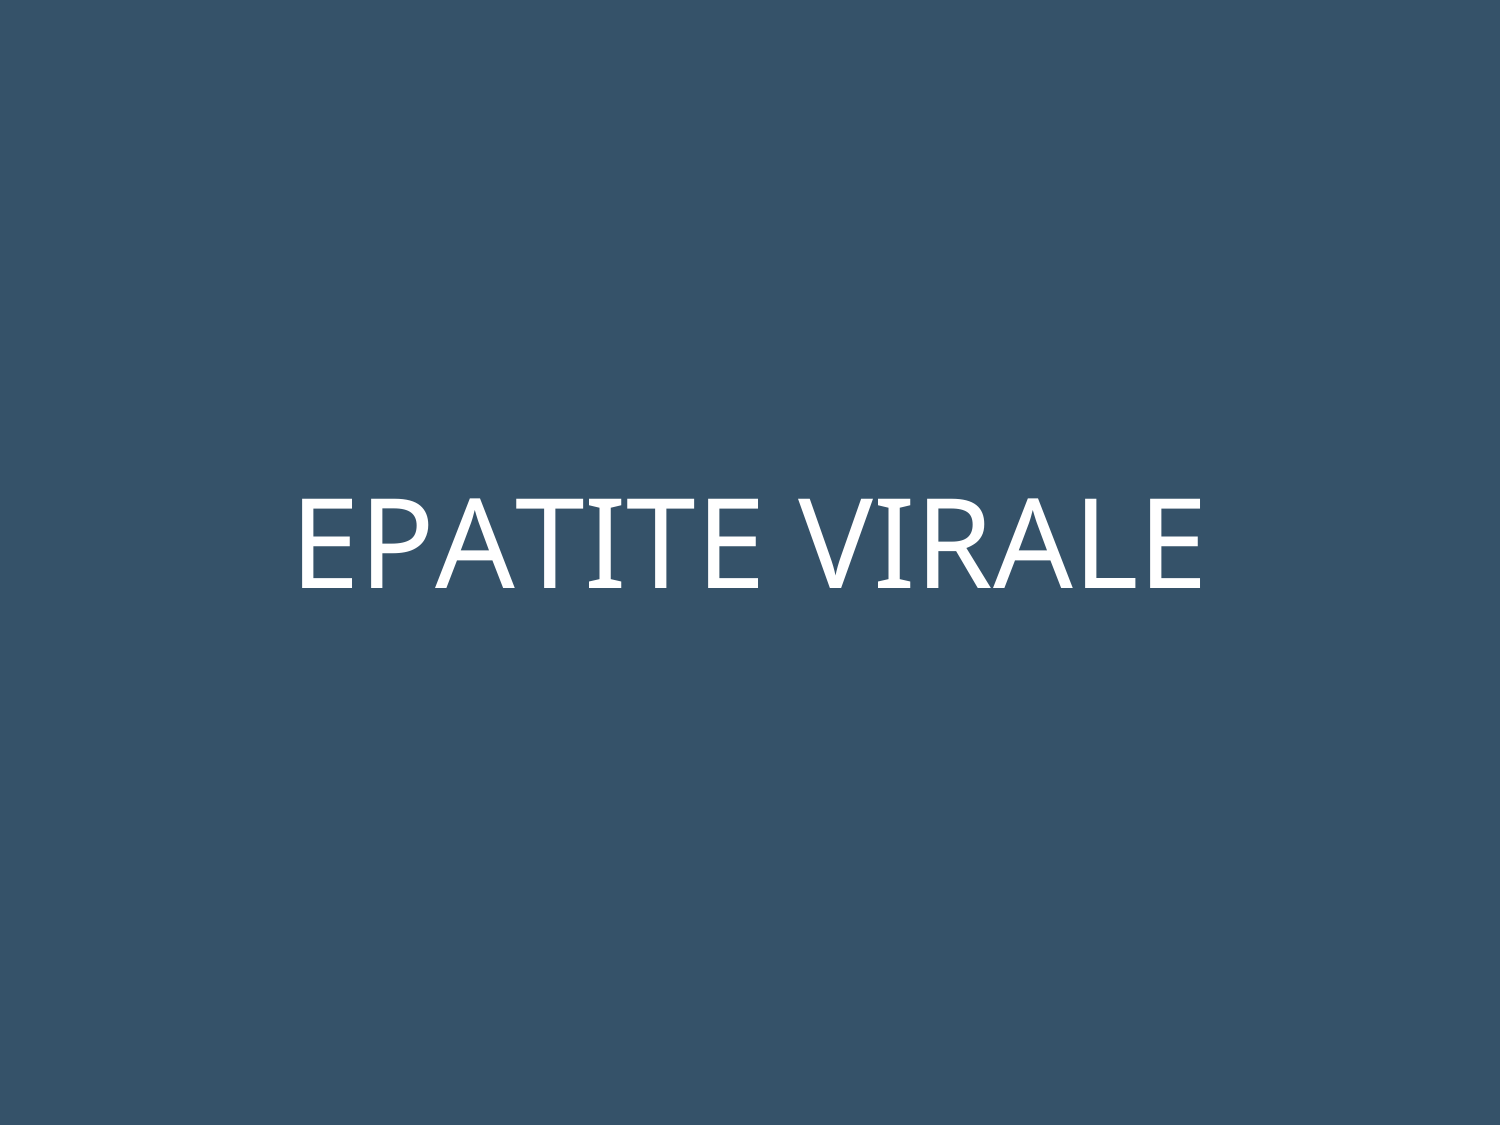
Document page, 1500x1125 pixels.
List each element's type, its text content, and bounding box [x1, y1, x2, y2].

text_box EPATITE VIRALE [75, 64, 1424, 1013]
